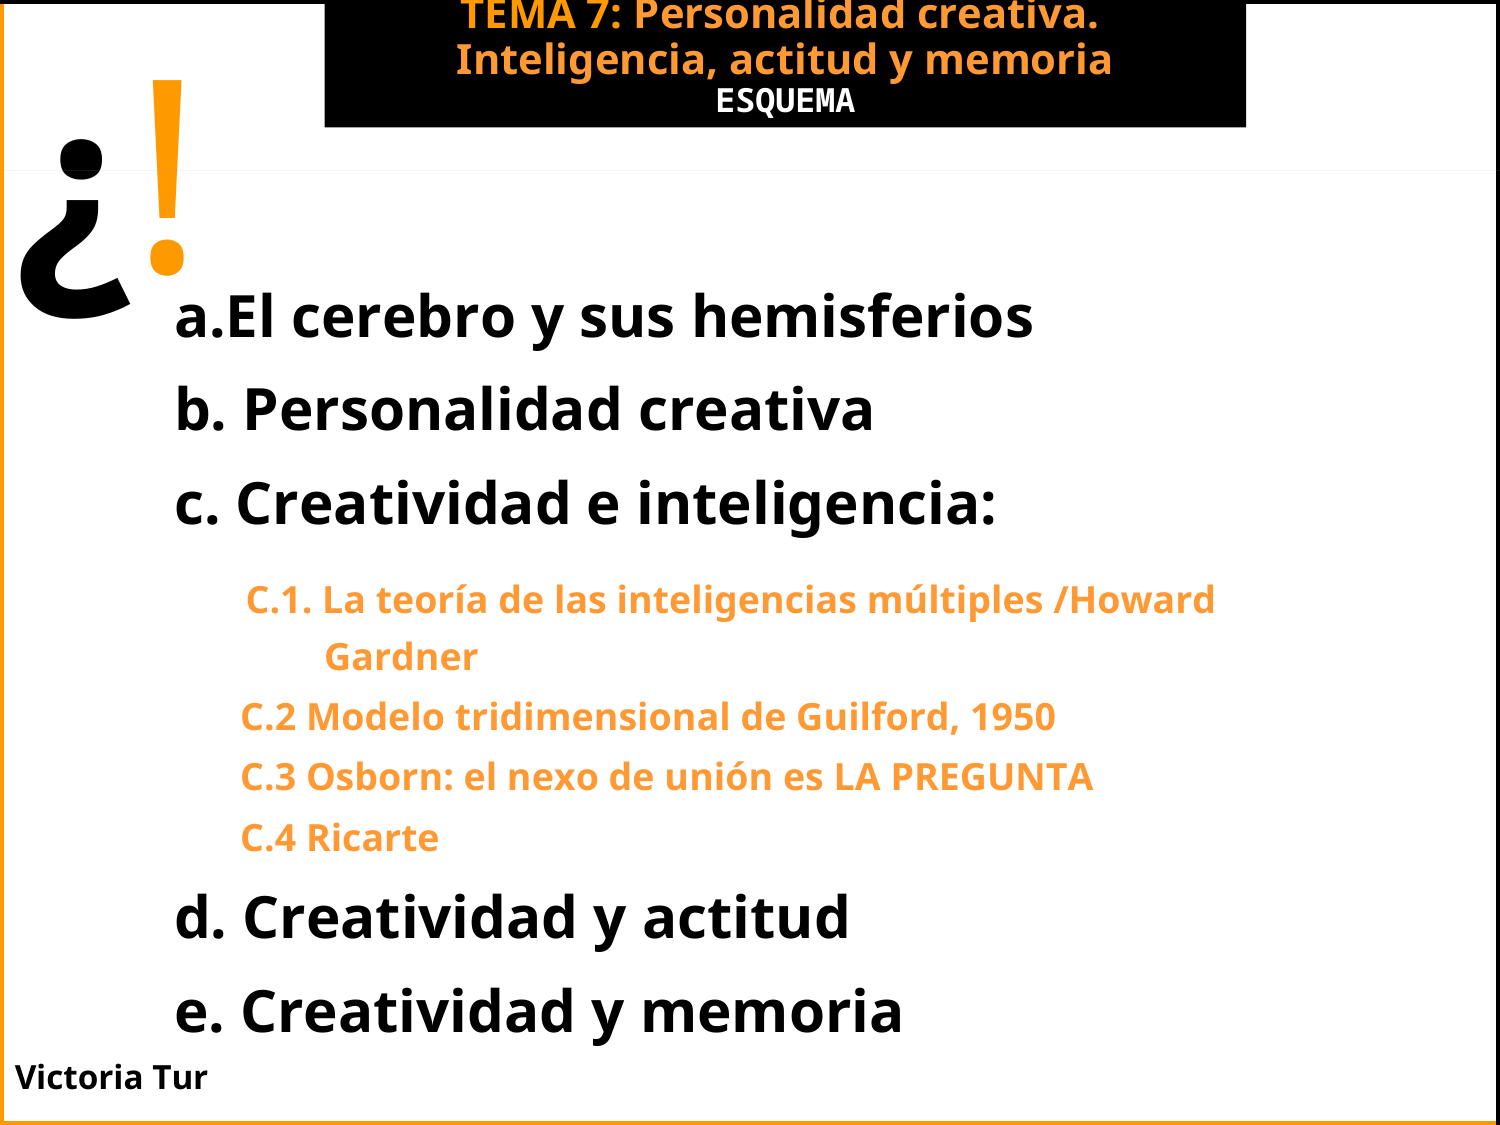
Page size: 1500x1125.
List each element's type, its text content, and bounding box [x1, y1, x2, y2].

text_box a.El cerebro y sus hemisferios b. Personalidad creativa c. Creatividad e inteligencia: C.1. La teoría de las inteligencias múltiples /Howard Gardner C.2 Modelo tridimensional de Guilford, 1950 C.3 Osborn: el nexo de unión es LA PREGUNTA C.4 Ricarte d. Creatividad y actitud e. Creatividad y memoria [159, 267, 1445, 1000]
